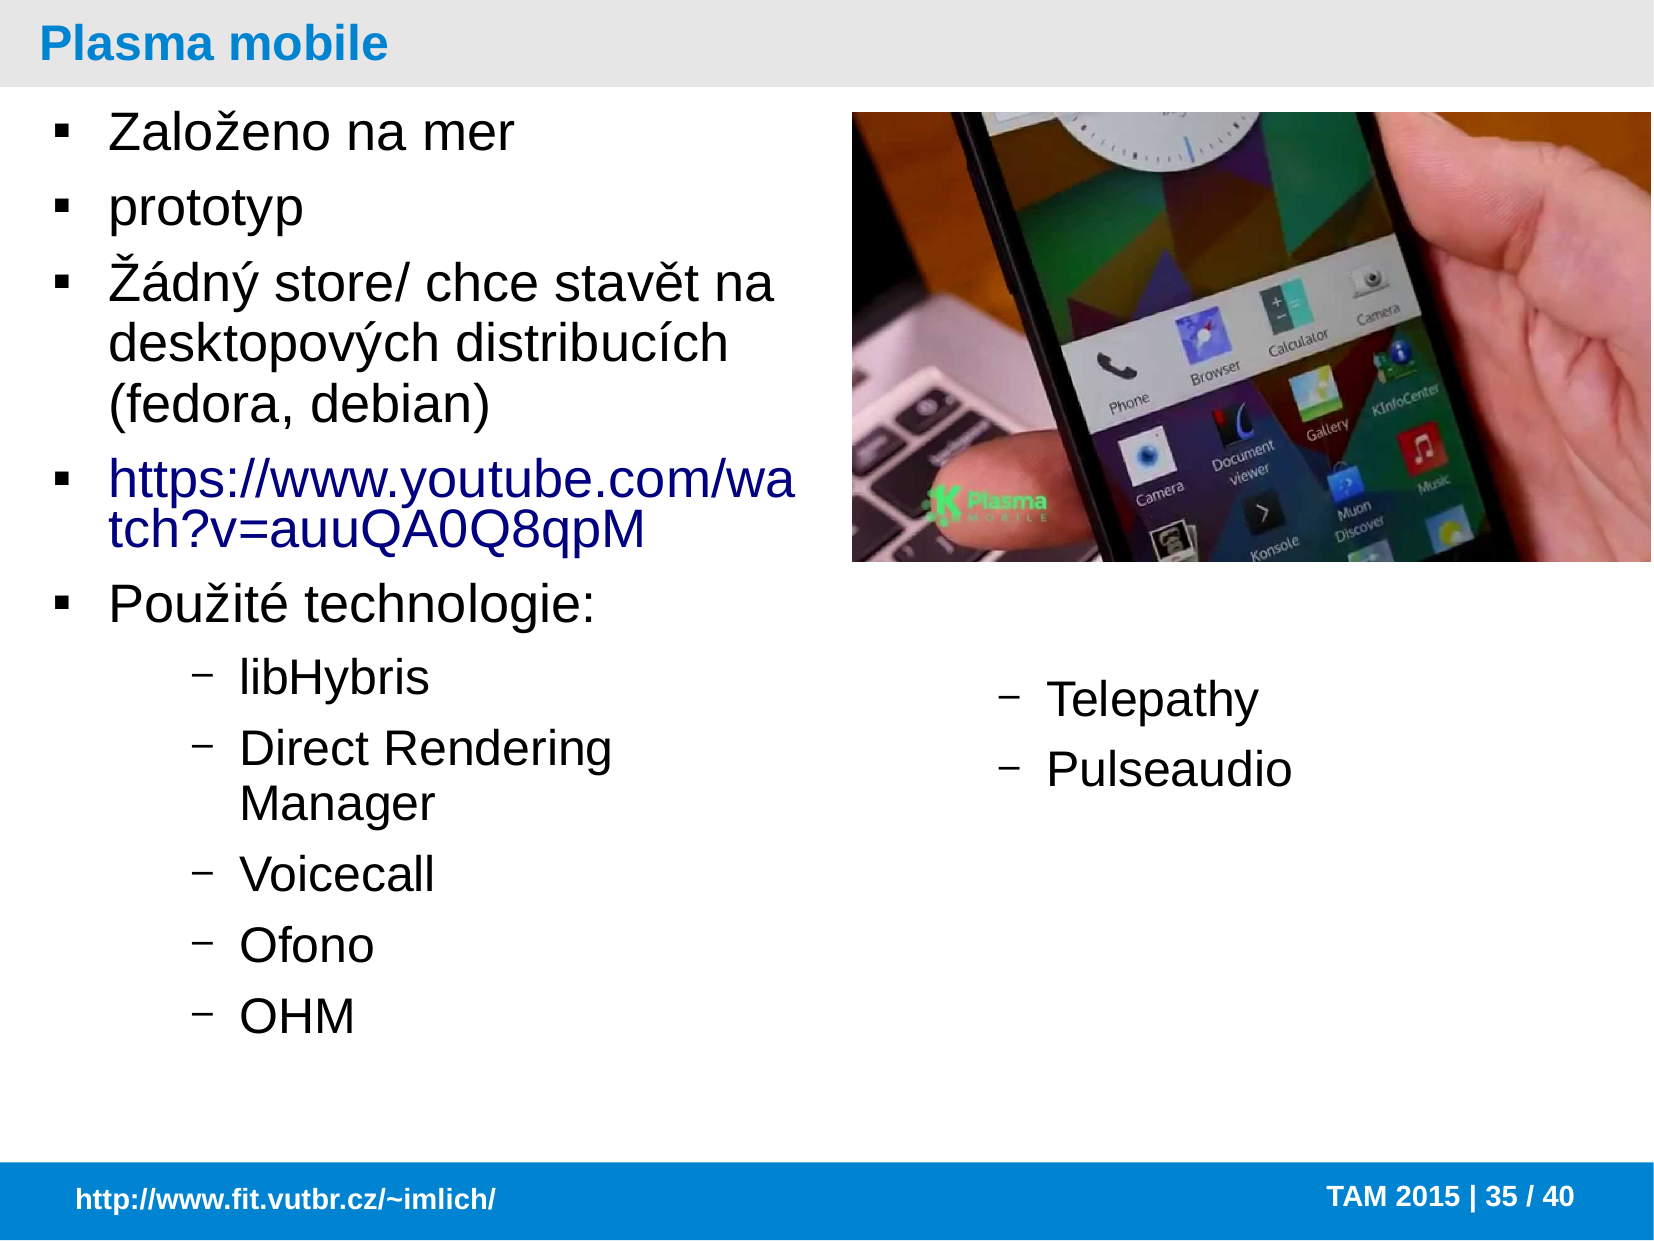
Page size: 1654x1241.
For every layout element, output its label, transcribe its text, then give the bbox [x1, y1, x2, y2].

picture [852, 112, 1651, 562]
title Plasma mobile [39, 5, 1615, 81]
list Založeno na mer prototyp Žádný store/ chce stavět na desktopových distribucích (fedora, debian) https://www.youtube.com/watch?v=auuQA0Q8qpM Použité technologie: libHybris Direct Rendering Manager Voicecall Ofono OHM [37, 101, 807, 1126]
list Telepathy Pulseaudio [844, 600, 1614, 1126]
